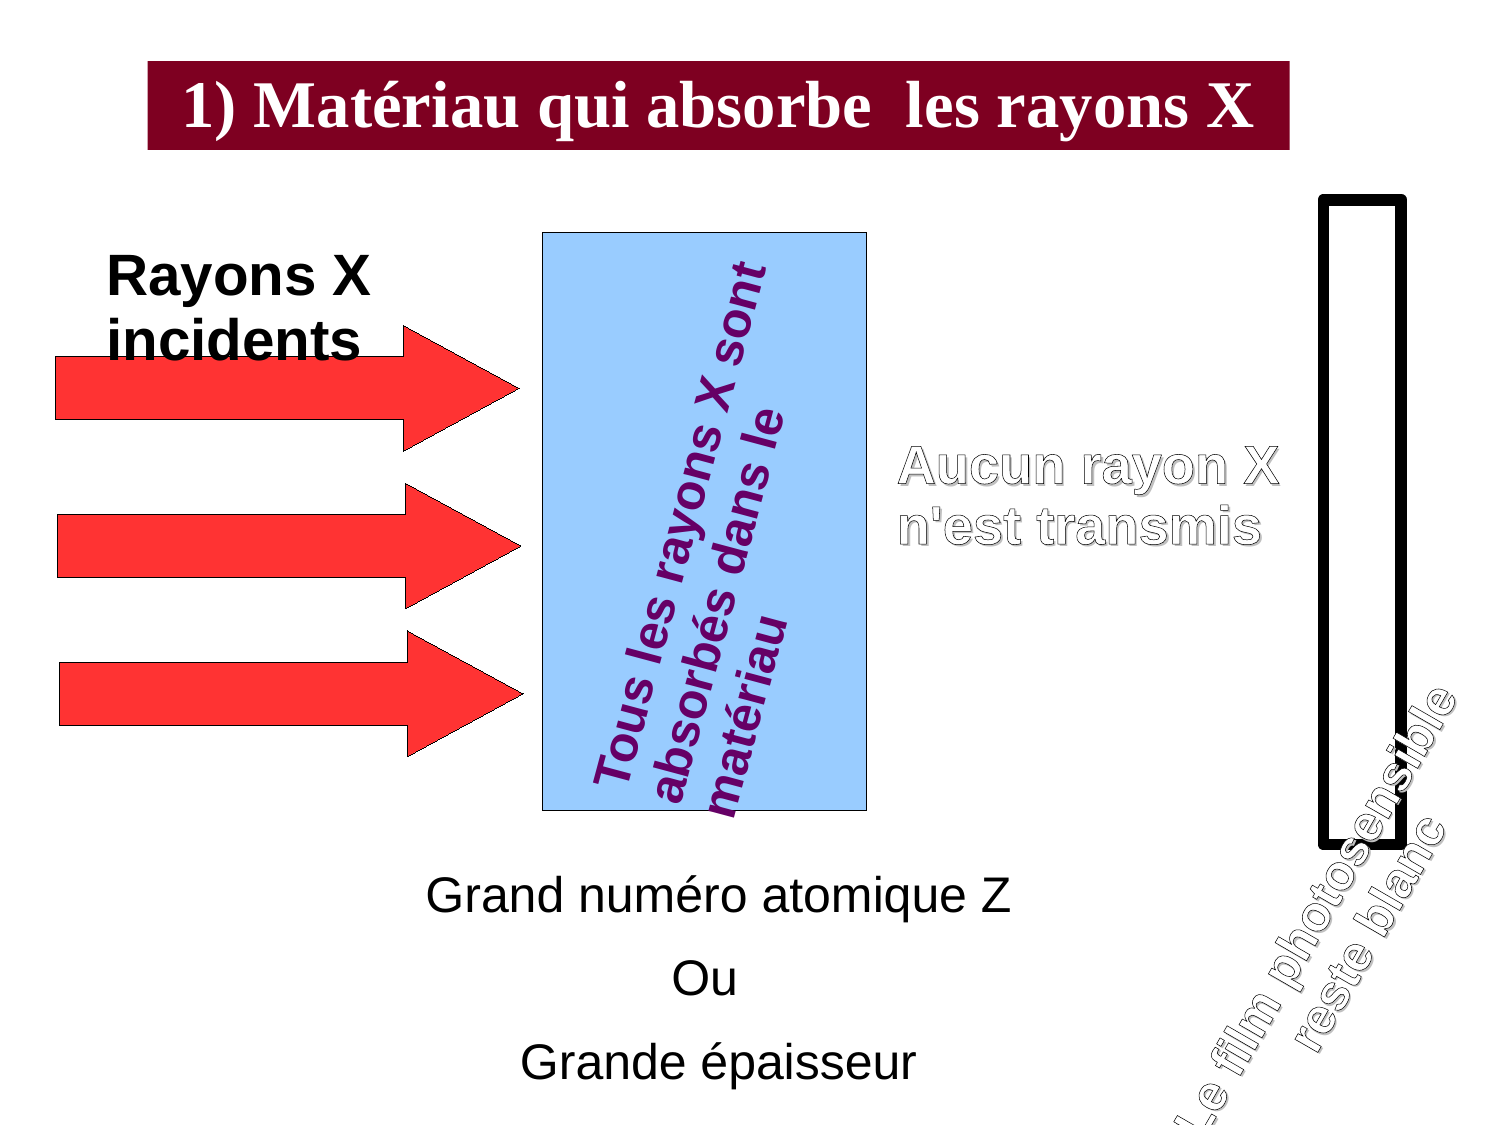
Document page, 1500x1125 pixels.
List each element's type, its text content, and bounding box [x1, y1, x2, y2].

text_box Le film photosensible reste blanc [1150, 638, 1500, 1125]
text_box [542, 232, 721, 811]
text_box [57, 483, 521, 609]
text_box Aucun rayon X n'est transmis [881, 427, 1374, 567]
text_box [55, 339, 520, 452]
text_box Tous les rayons X sont absorbés dans le matériau [571, 175, 917, 842]
text_box Grand numéro atomique Z Ou Grande épaisseur [403, 831, 1034, 1070]
text_box [760, 413, 867, 811]
text_box Rayons X incidents [91, 235, 430, 384]
text_box 1) Matériau qui absorbe les rayons X [147, 61, 1290, 150]
text_box [59, 630, 524, 757]
